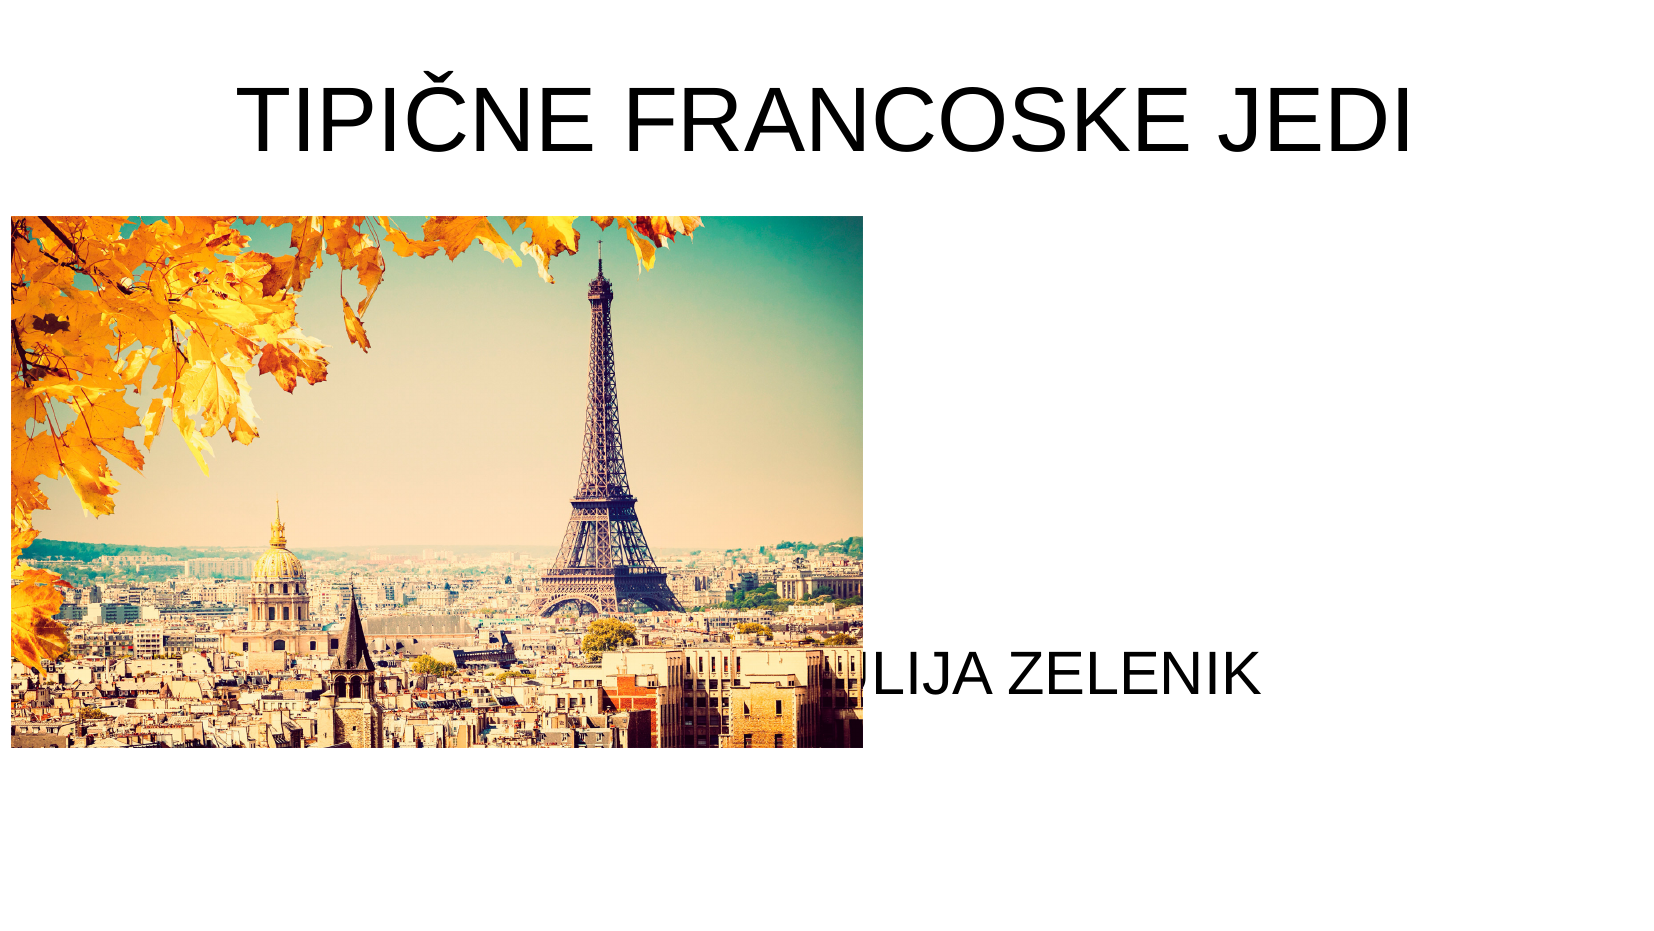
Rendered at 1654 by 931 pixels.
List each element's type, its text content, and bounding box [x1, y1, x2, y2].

title TIPIČNE FRANCOSKE JEDI [82, 37, 1571, 193]
subtitle JULIJA ZELENIK [47, 129, 1536, 886]
picture [11, 216, 863, 748]
